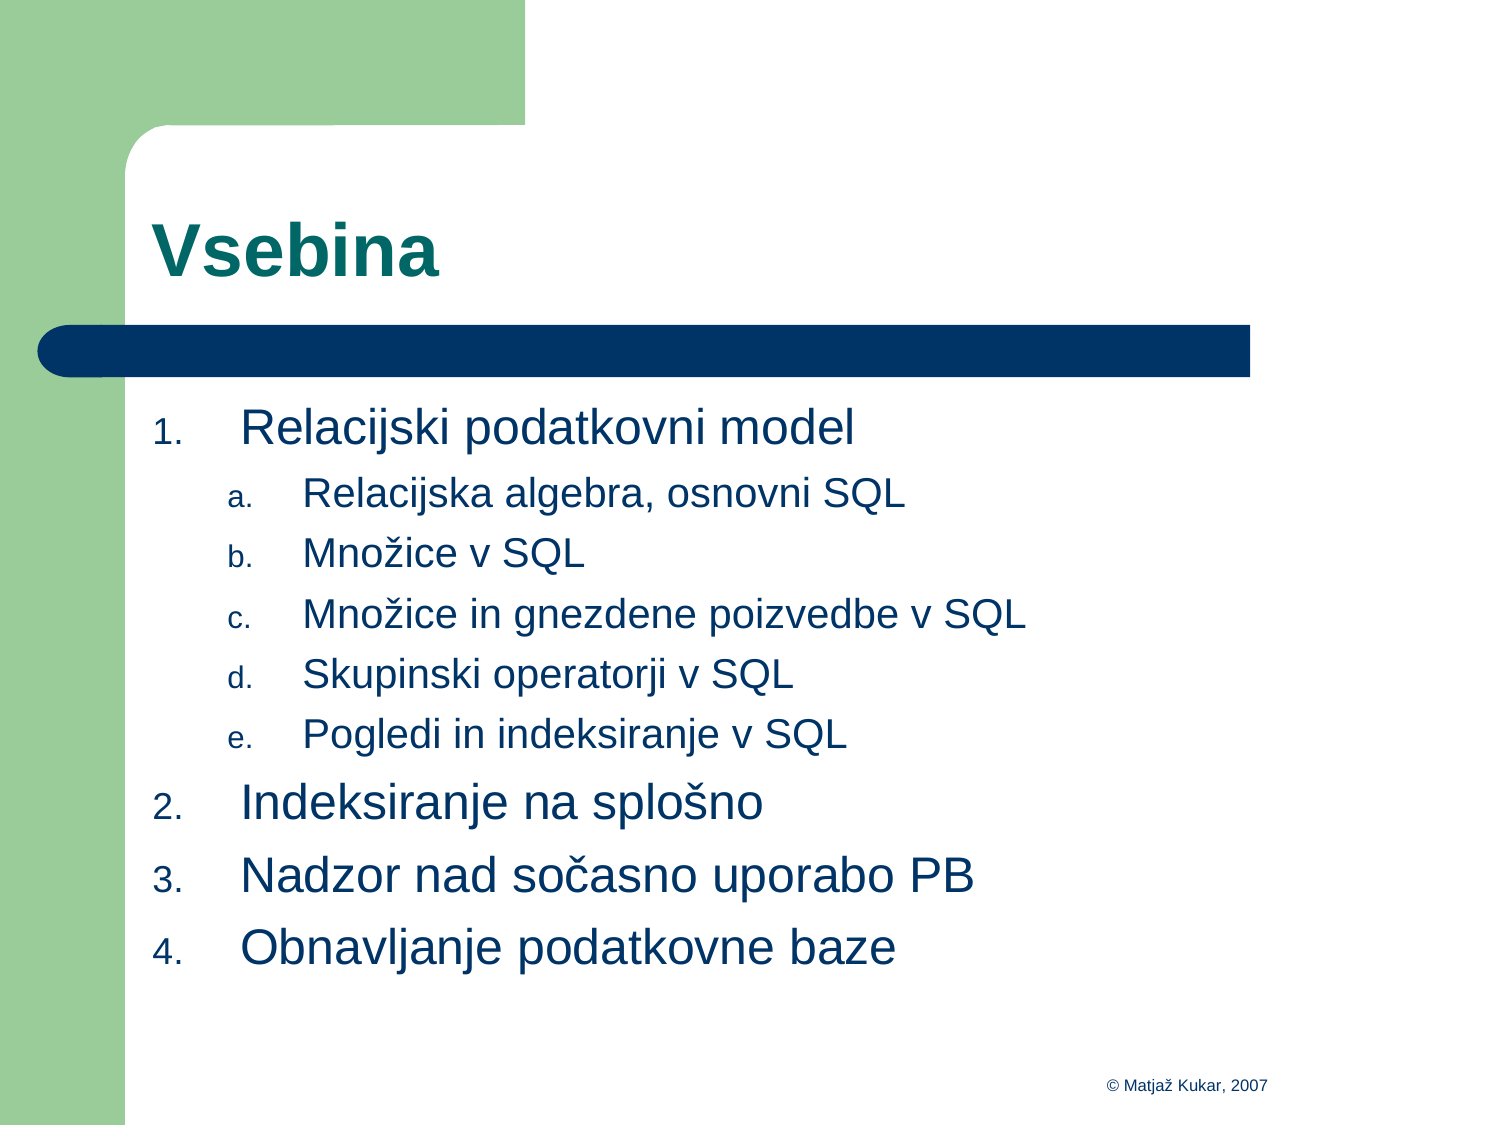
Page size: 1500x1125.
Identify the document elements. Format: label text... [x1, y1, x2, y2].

list Relacijski podatkovni model Relacijska algebra, osnovni SQL Množice v SQL Množice in gnezdene poizvedbe v SQL Skupinski operatorji v SQL Pogledi in indeksiranje v SQL Indeksiranje na splošno Nadzor nad sočasno uporabo PB Obnavljanje podatkovne baze [137, 387, 1400, 999]
text_box © Matjaž Kukar, 2007 [949, 1025, 1426, 1103]
title Vsebina [136, 136, 1414, 301]
